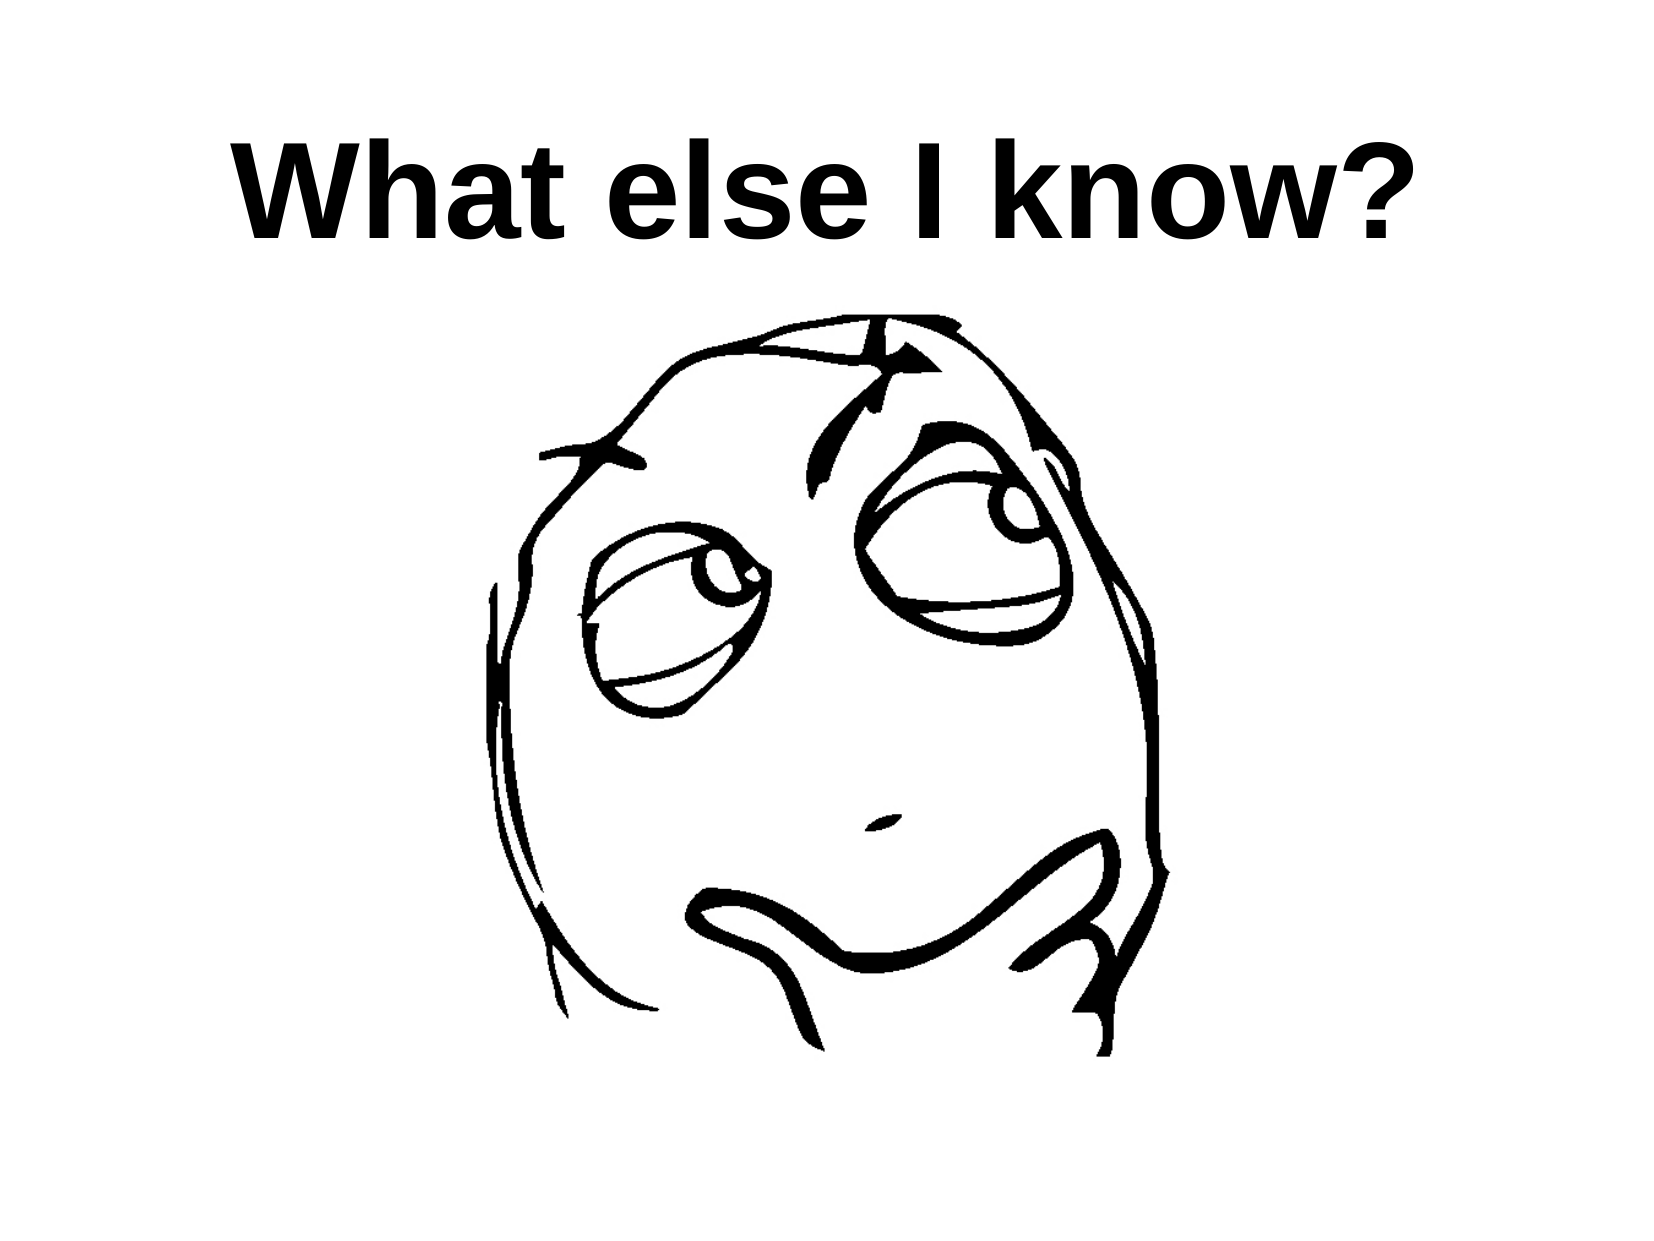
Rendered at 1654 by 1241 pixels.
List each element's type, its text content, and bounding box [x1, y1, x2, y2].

title What else I know? [82, 87, 1571, 295]
picture [462, 295, 1191, 1201]
